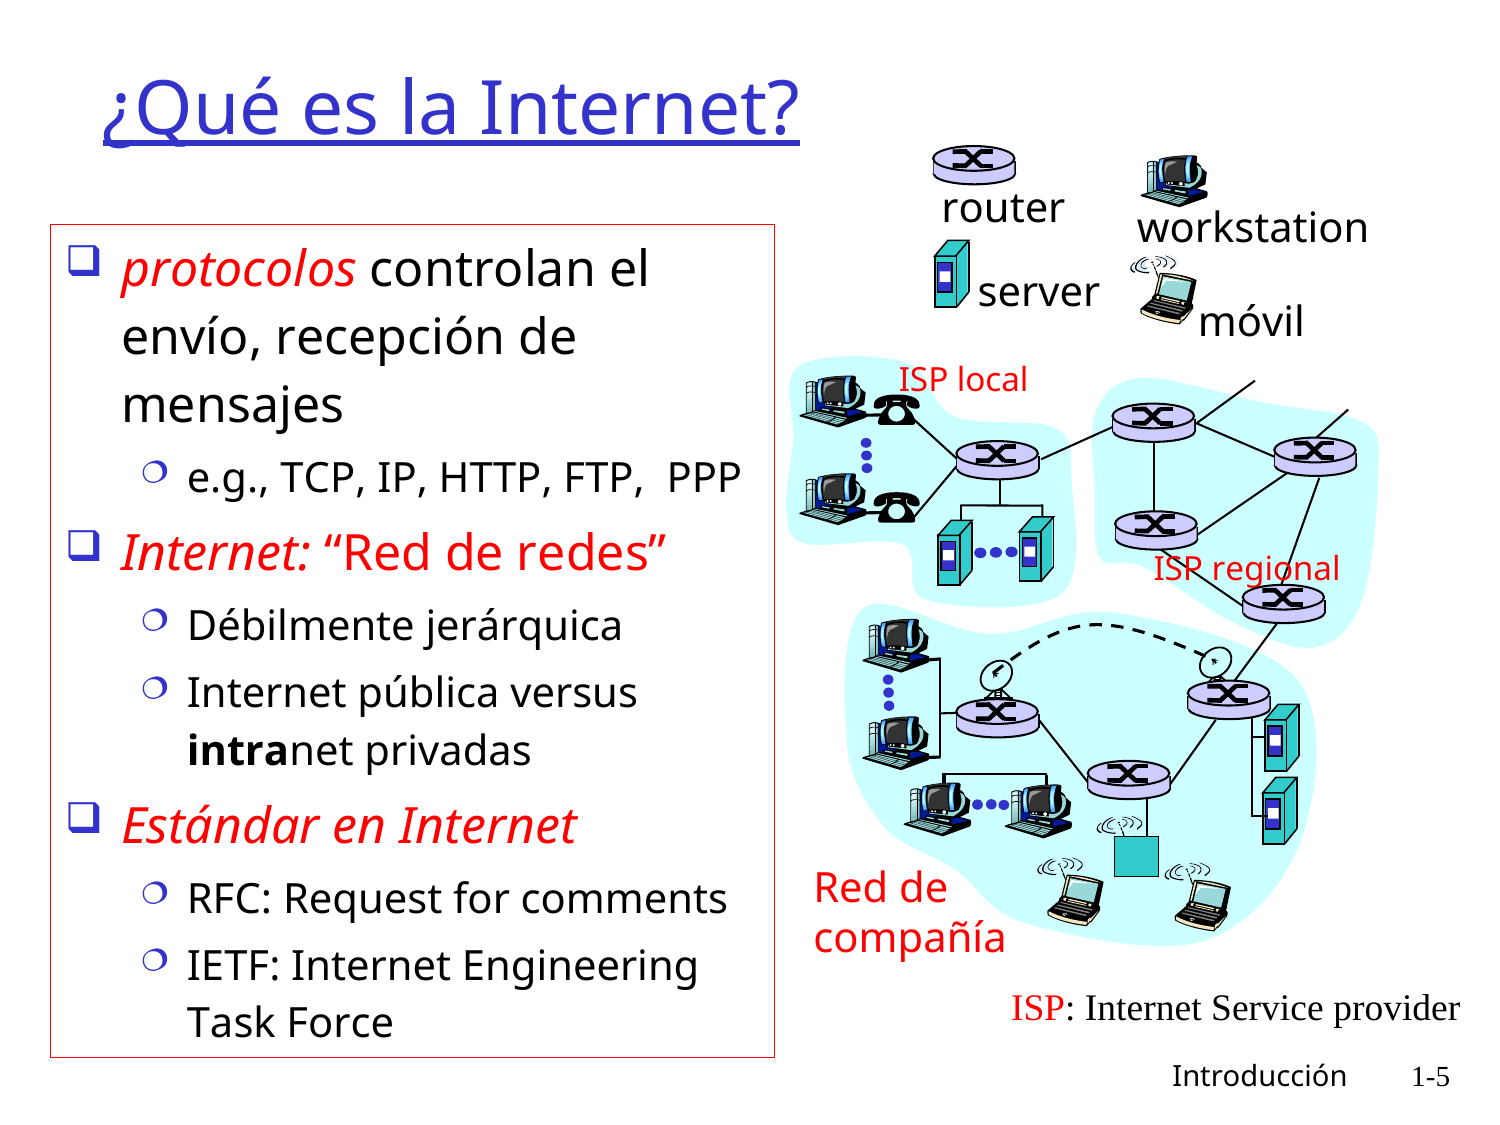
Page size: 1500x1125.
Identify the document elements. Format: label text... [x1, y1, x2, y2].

list protocolos controlan el envío, recepción de mensajes e.g., TCP, IP, HTTP, FTP, PPP Internet: “Red de redes” Débilmente jerárquica Internet pública versus intranet privadas Estándar en Internet RFC: Request for comments IETF: Internet Engineering Task Force [50, 224, 775, 1051]
text_box Introducción [887, 1050, 1362, 1125]
picture [1148, 814, 1159, 836]
title ¿Qué es la Internet? [87, 16, 1463, 196]
picture [1140, 154, 1209, 193]
picture [862, 618, 931, 673]
text_box [1091, 377, 1379, 648]
text_box [933, 146, 1015, 172]
text_box Red de compañía [798, 853, 1022, 970]
text_box ISP local [883, 350, 1044, 406]
text_box server [962, 256, 1116, 323]
picture [1130, 260, 1197, 325]
picture [1198, 646, 1233, 684]
picture [1004, 784, 1073, 839]
text_box [844, 603, 1317, 947]
picture [873, 492, 920, 523]
text_box ISP regional [1138, 539, 1357, 595]
text_box [785, 356, 1077, 608]
picture [799, 375, 868, 428]
picture [873, 394, 920, 425]
text_box ISP: Internet Service provider [996, 975, 1476, 1036]
text_box [934, 240, 969, 308]
text_box móvil [1183, 287, 1320, 353]
picture [799, 472, 868, 526]
text_box router [926, 172, 1081, 239]
text_box 1-10 [1362, 1050, 1466, 1125]
picture [862, 715, 931, 771]
picture [1164, 861, 1232, 932]
text_box workstation [1122, 193, 1385, 260]
picture [1037, 814, 1146, 927]
picture [979, 659, 1014, 700]
picture [903, 782, 973, 837]
